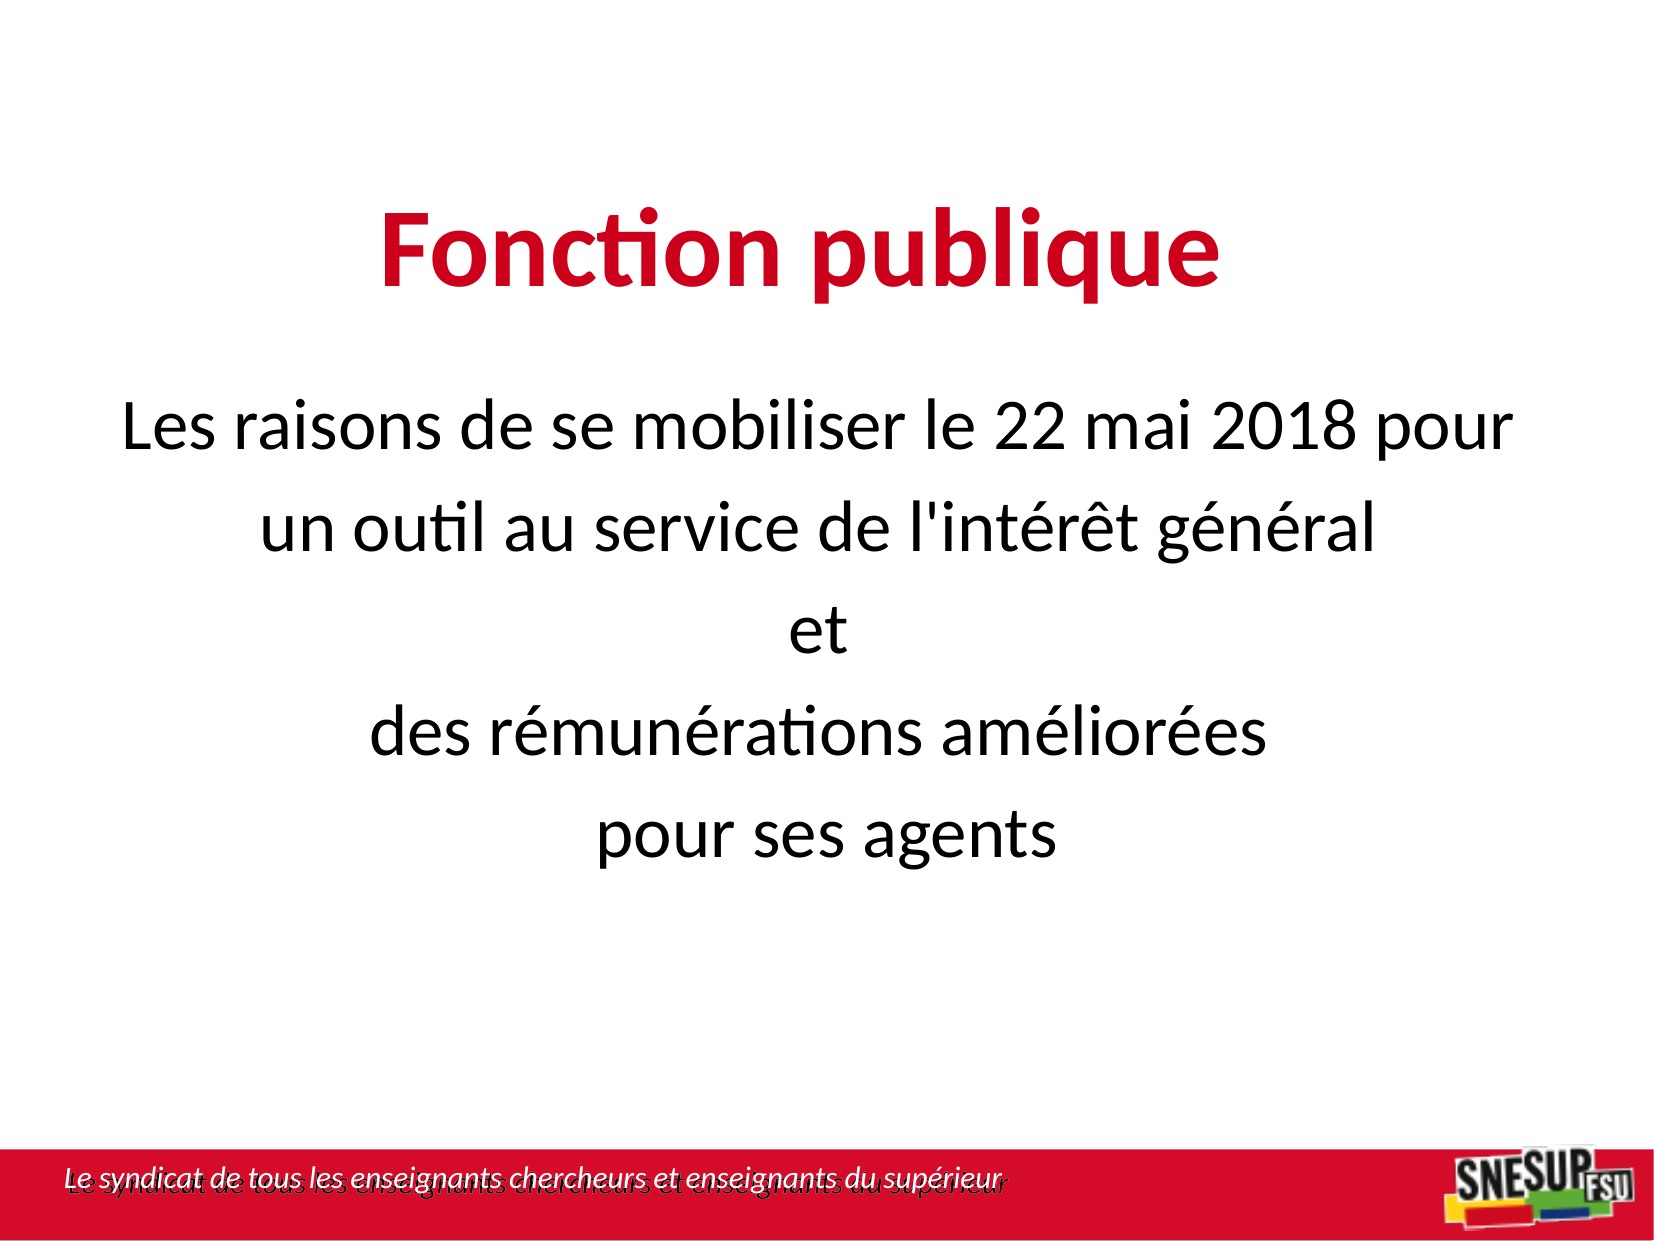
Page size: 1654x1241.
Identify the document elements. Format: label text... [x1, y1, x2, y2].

subtitle Les raisons de se mobiliser le 22 mai 2018 pour un outil au service de l'intérêt général et des rémunérations améliorées pour ses agents [0, 368, 1654, 1016]
title Fonction publique [27, 31, 1626, 368]
picture [1442, 1143, 1638, 1231]
